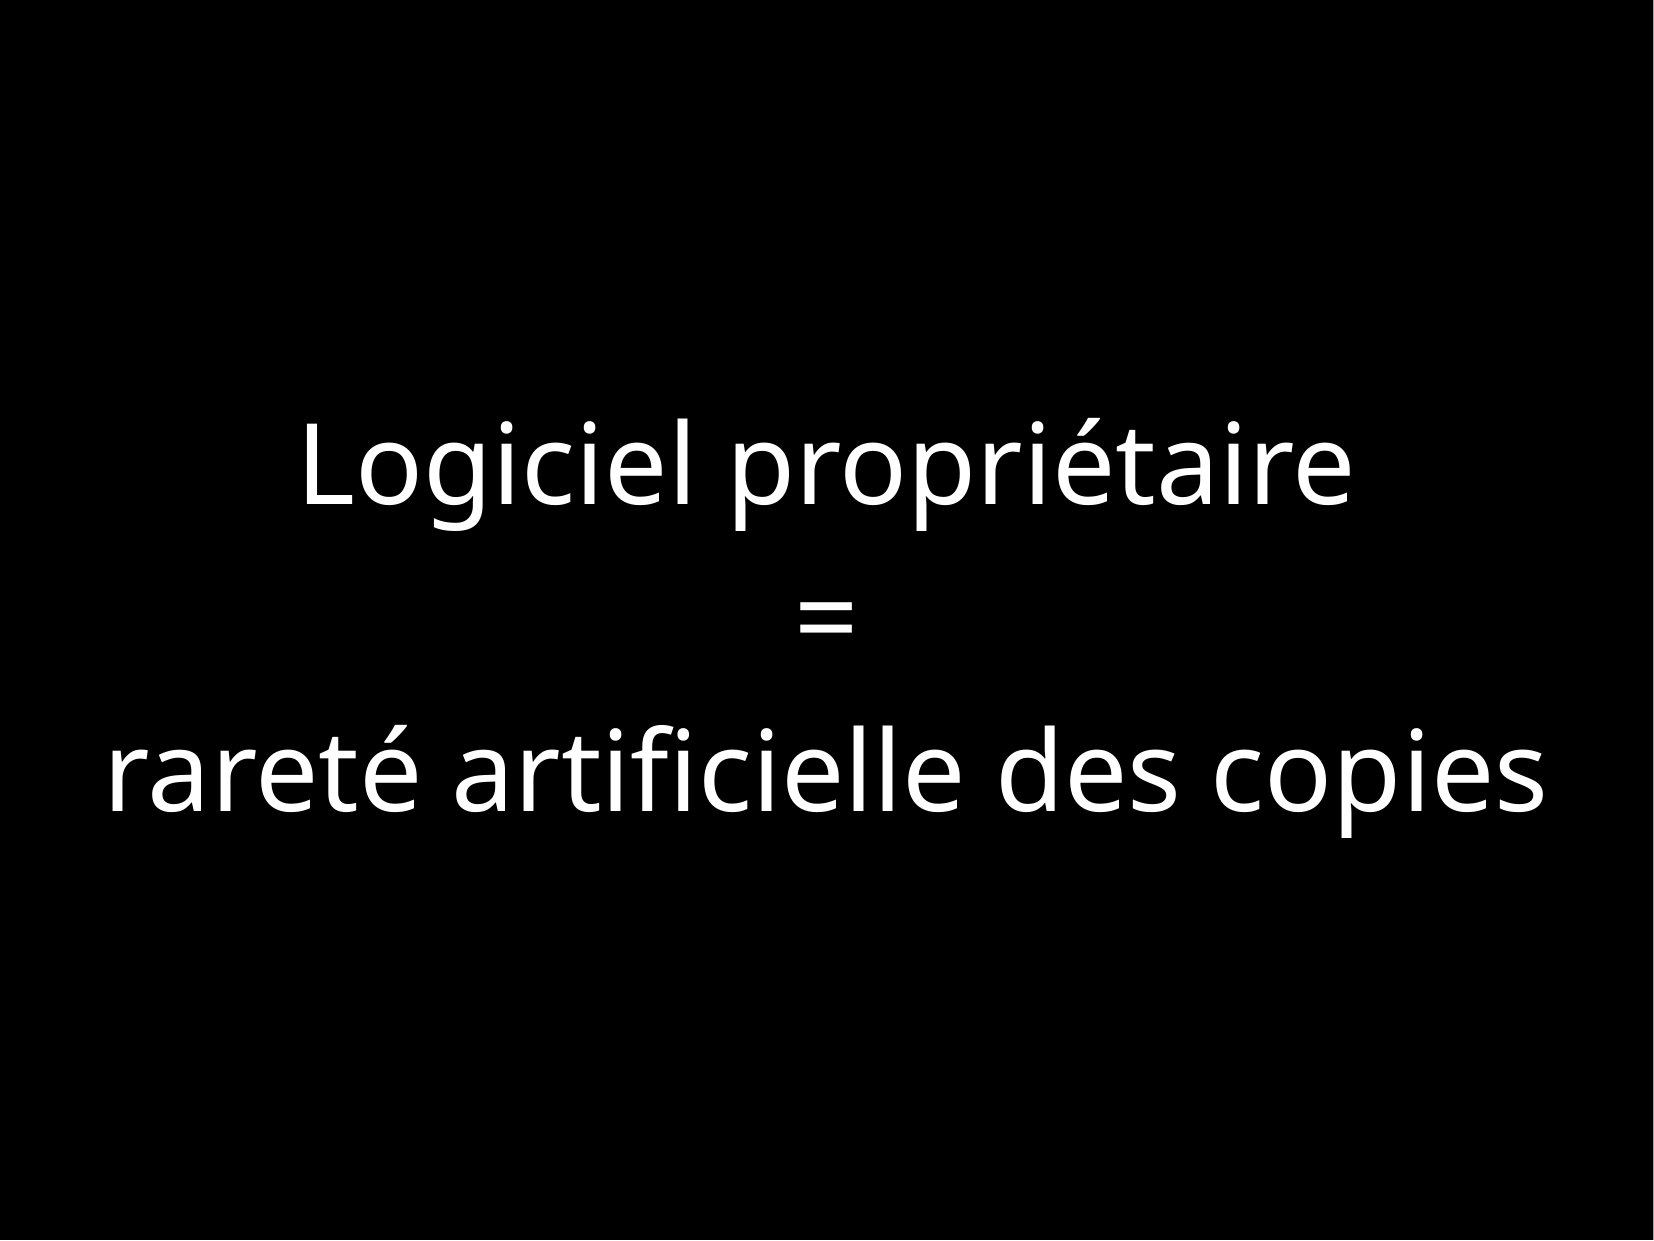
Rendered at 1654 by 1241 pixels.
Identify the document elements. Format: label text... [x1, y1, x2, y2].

title Logiciel propriétaire = rareté artificielle des copies [82, 56, 1571, 1172]
